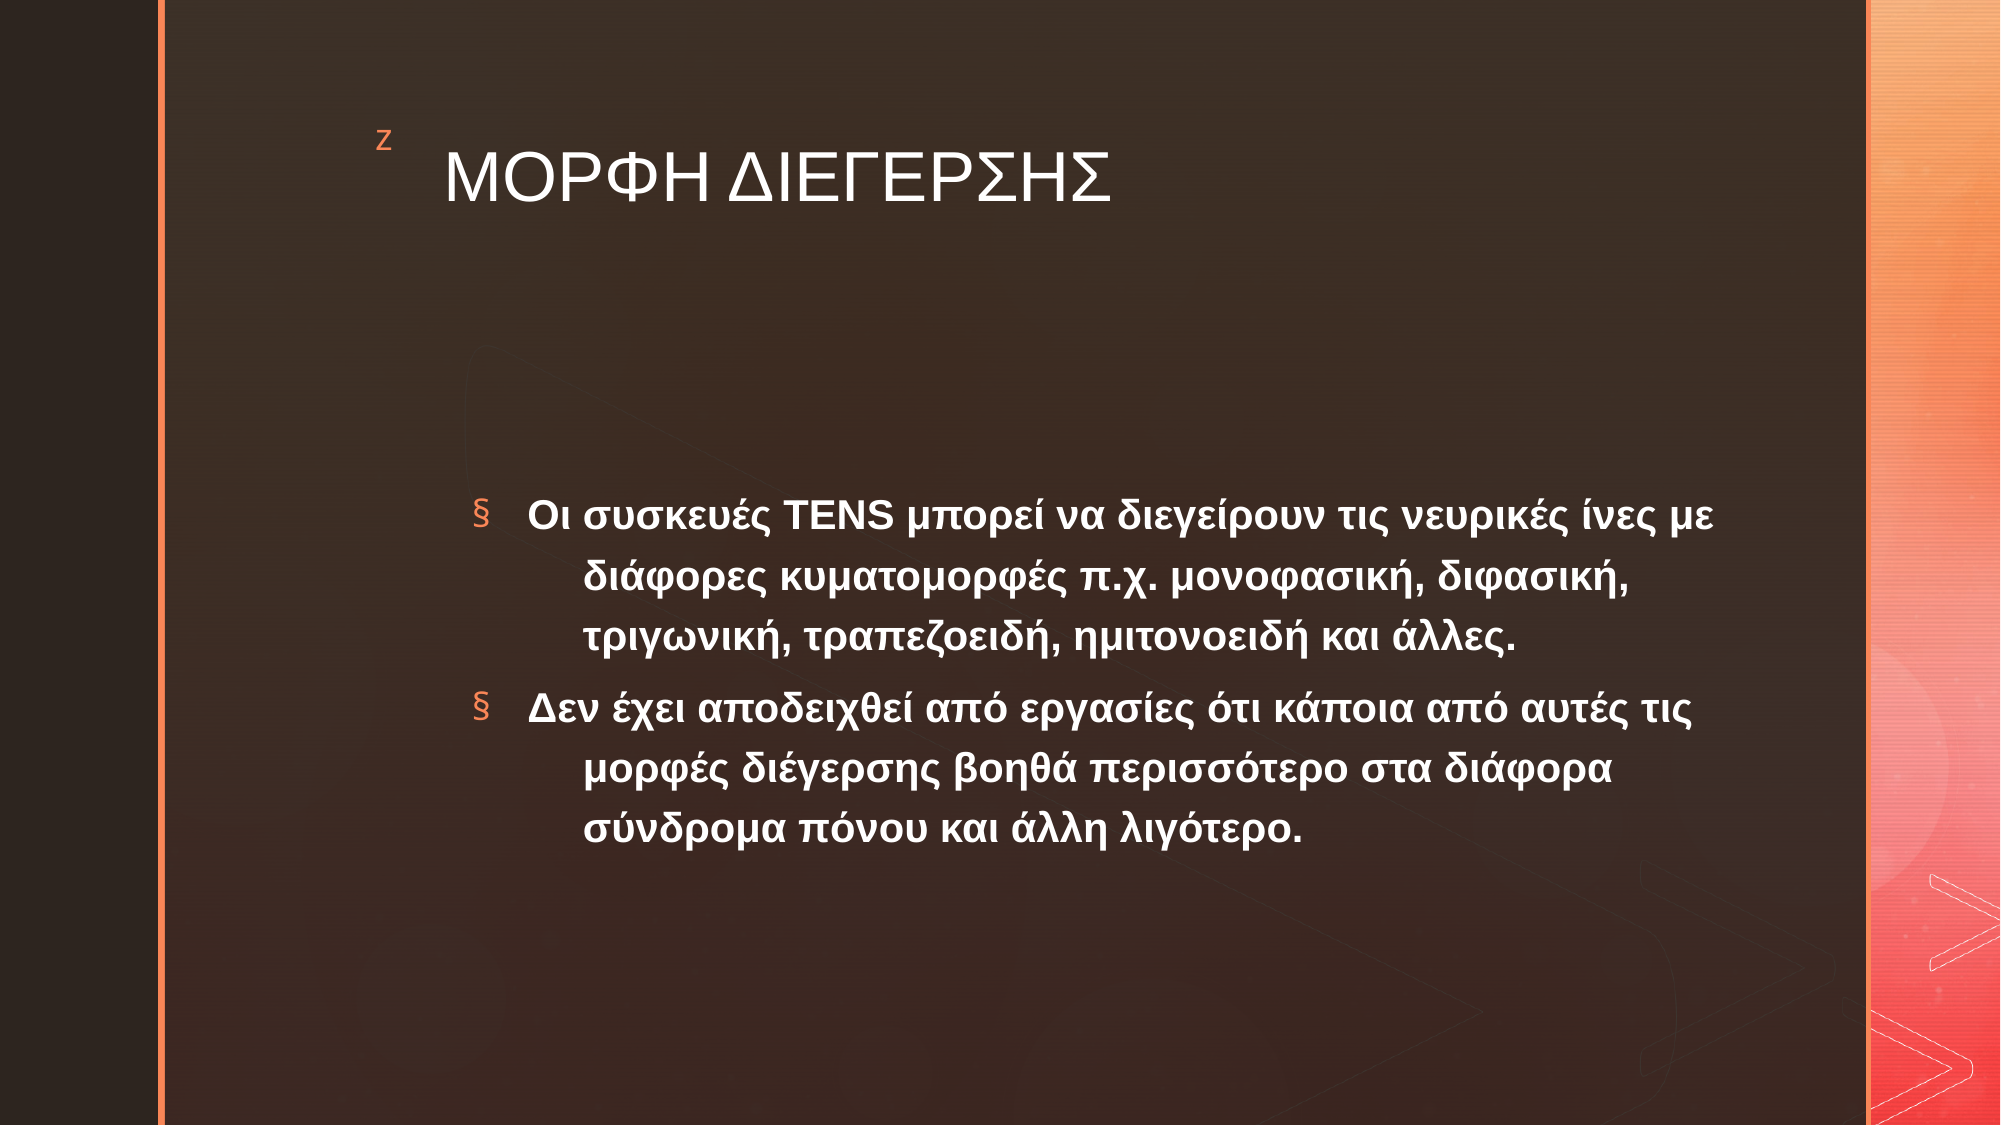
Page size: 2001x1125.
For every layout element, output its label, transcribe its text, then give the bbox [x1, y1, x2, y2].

title ΜΟΡΦΗ ΔΙΕΓΕΡΣΗΣ [428, 132, 1734, 310]
list Οι συσκευές TENS μπορεί να διεγείρουν τις νευρικές ίνες με διάφορες κυματομορφές π.χ. μονοφασική, διφασική, τριγωνική, τραπεζοειδή, ημιτονοειδή και άλλες. Δεν έχει αποδειχθεί από εργασίες ότι κάποια από αυτές τις μορφές διέγερσης βοηθά περισσότερο στα διάφορα σύνδρομα πόνου και άλλη λιγότερο. [454, 336, 1734, 993]
